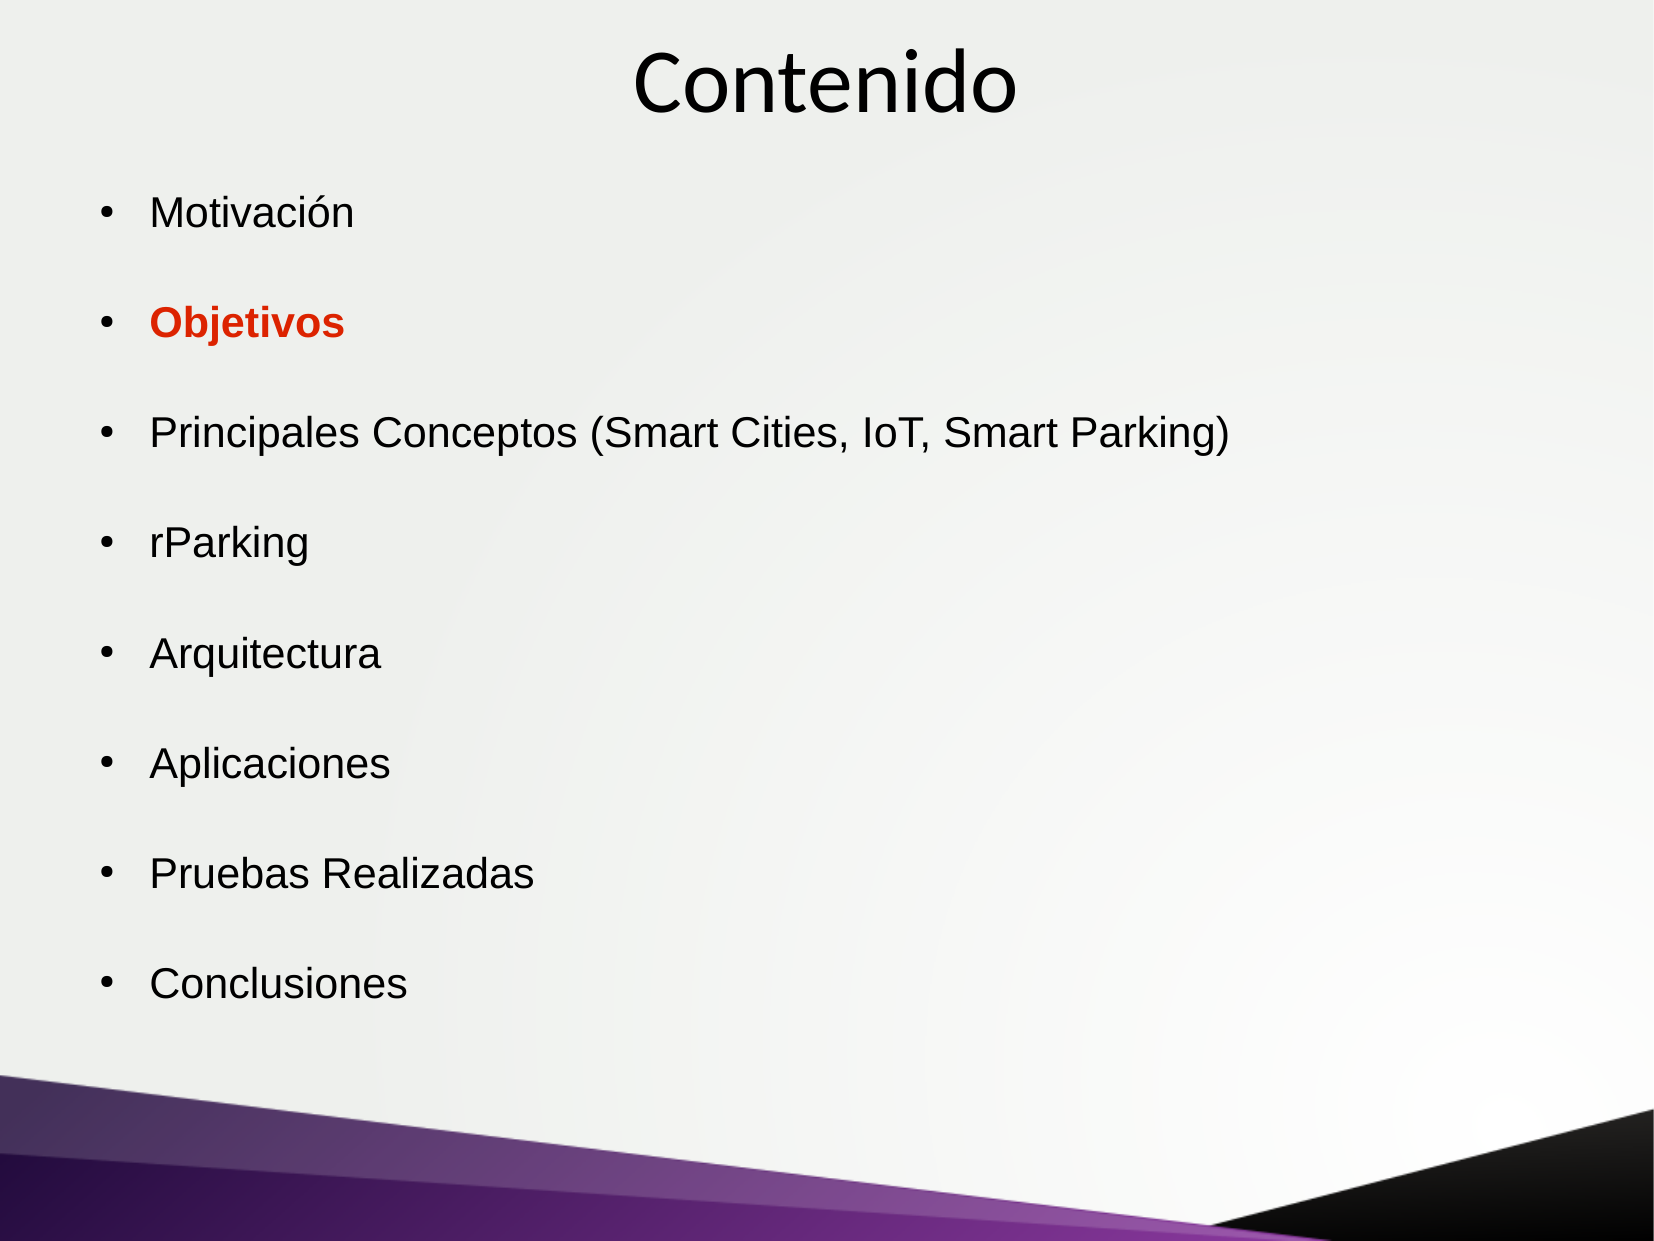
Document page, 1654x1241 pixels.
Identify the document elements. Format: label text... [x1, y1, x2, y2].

picture [0, 0, 1654, 1241]
title Contenido [82, 33, 1571, 146]
list Motivación Objetivos Principales Conceptos (Smart Cities, IoT, Smart Parking) rParking Arquitectura Aplicaciones Pruebas Realizadas Conclusiones [82, 188, 1571, 1010]
